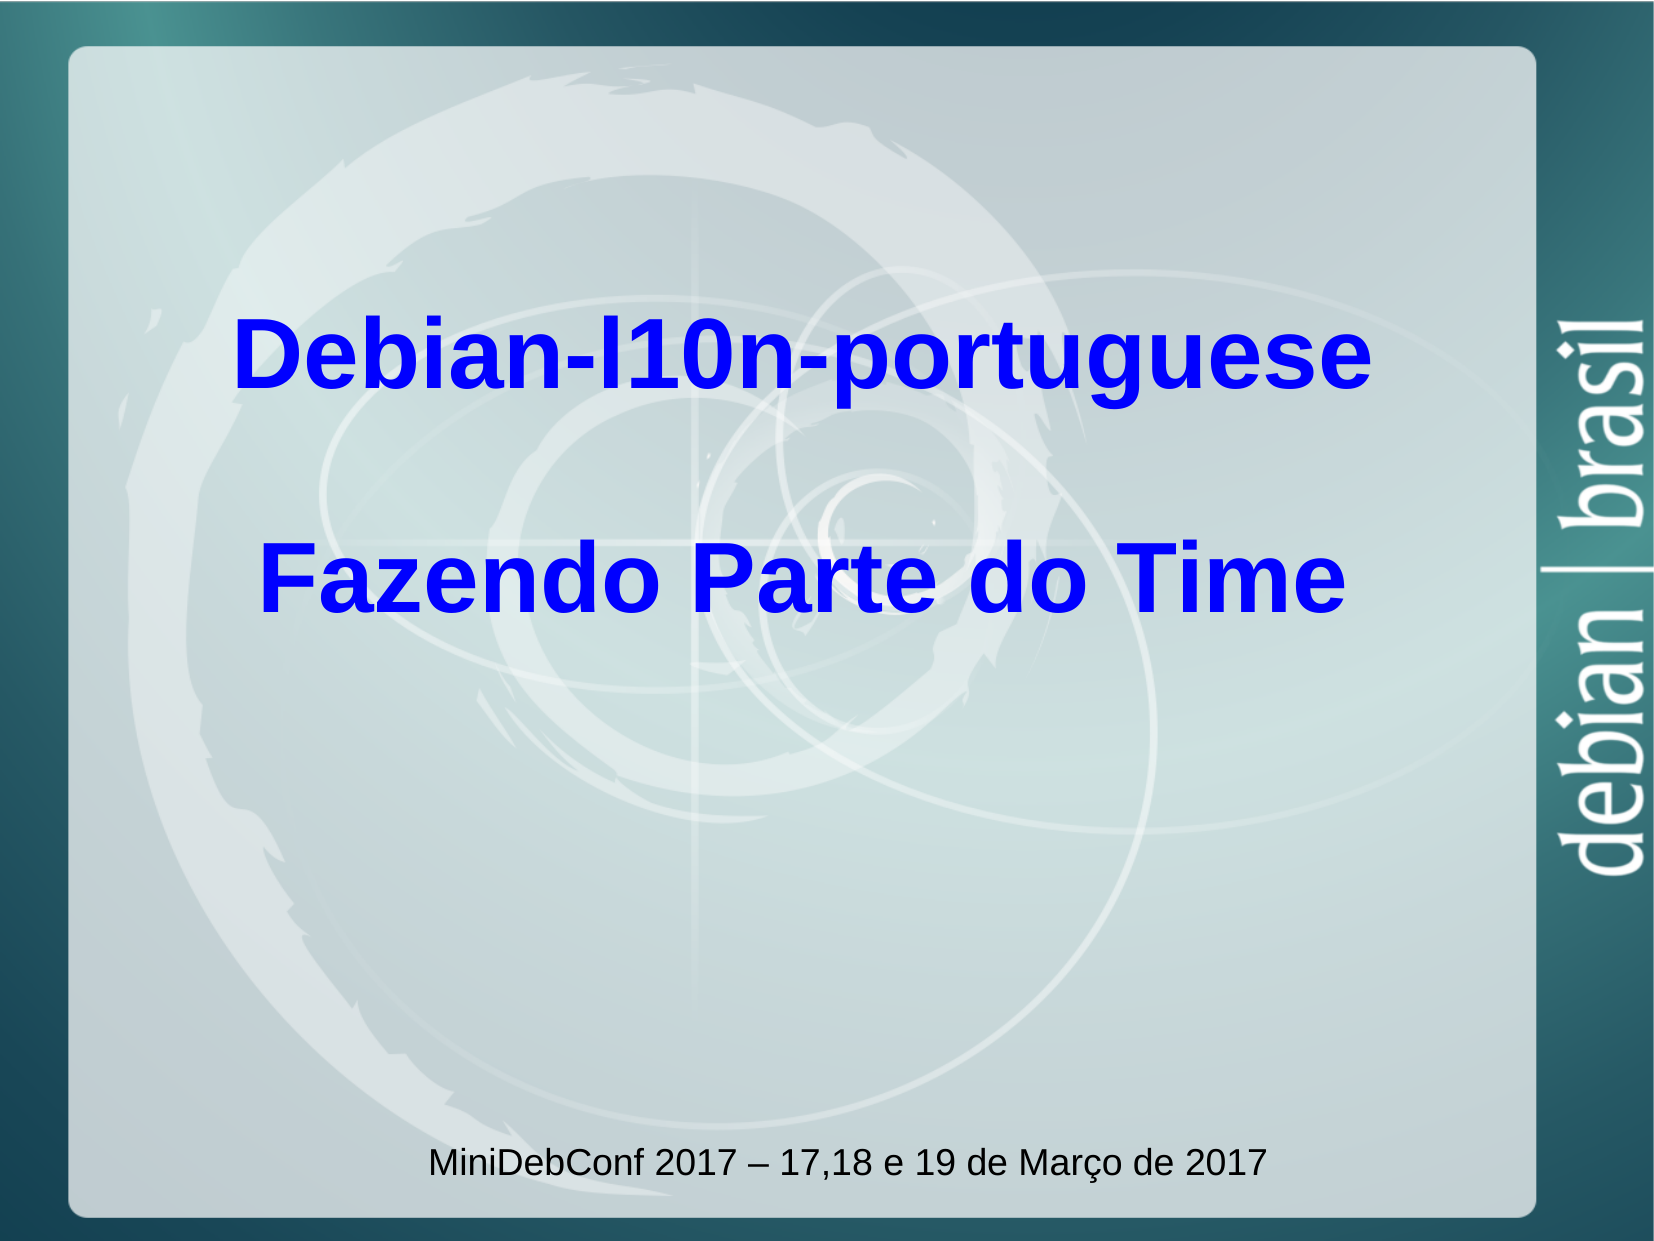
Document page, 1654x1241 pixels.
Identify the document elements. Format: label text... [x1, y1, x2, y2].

picture [0, 0, 1654, 1241]
text_box MiniDebConf 2017 – 17,18 e 19 de Março de 2017 [413, 1133, 1284, 1191]
subtitle Debian-l10n-portuguese Fazendo Parte do Time [59, 106, 1548, 826]
